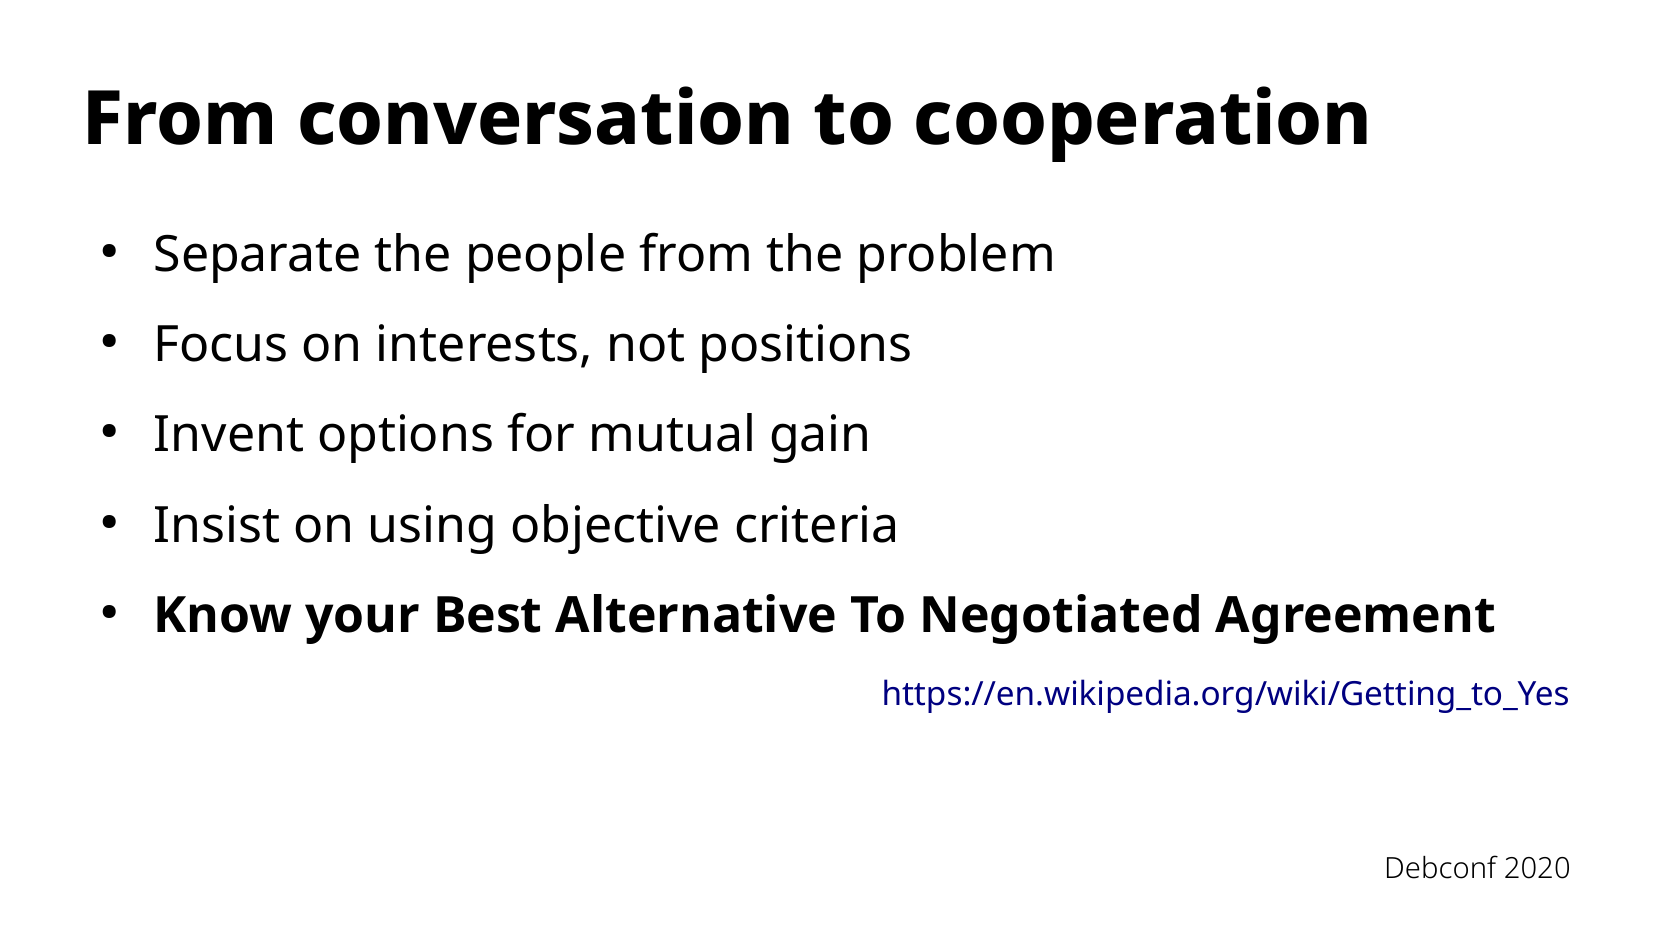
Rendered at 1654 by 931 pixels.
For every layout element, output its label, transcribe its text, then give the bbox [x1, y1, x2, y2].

list Separate the people from the problem Focus on interests, not positions Invent options for mutual gain Insist on using objective criteria Know your Best Alternative To Negotiated Agreement https://en.wikipedia.org/wiki/Getting_to_Yes [82, 217, 1571, 758]
title From conversation to cooperation [82, 27, 1571, 203]
